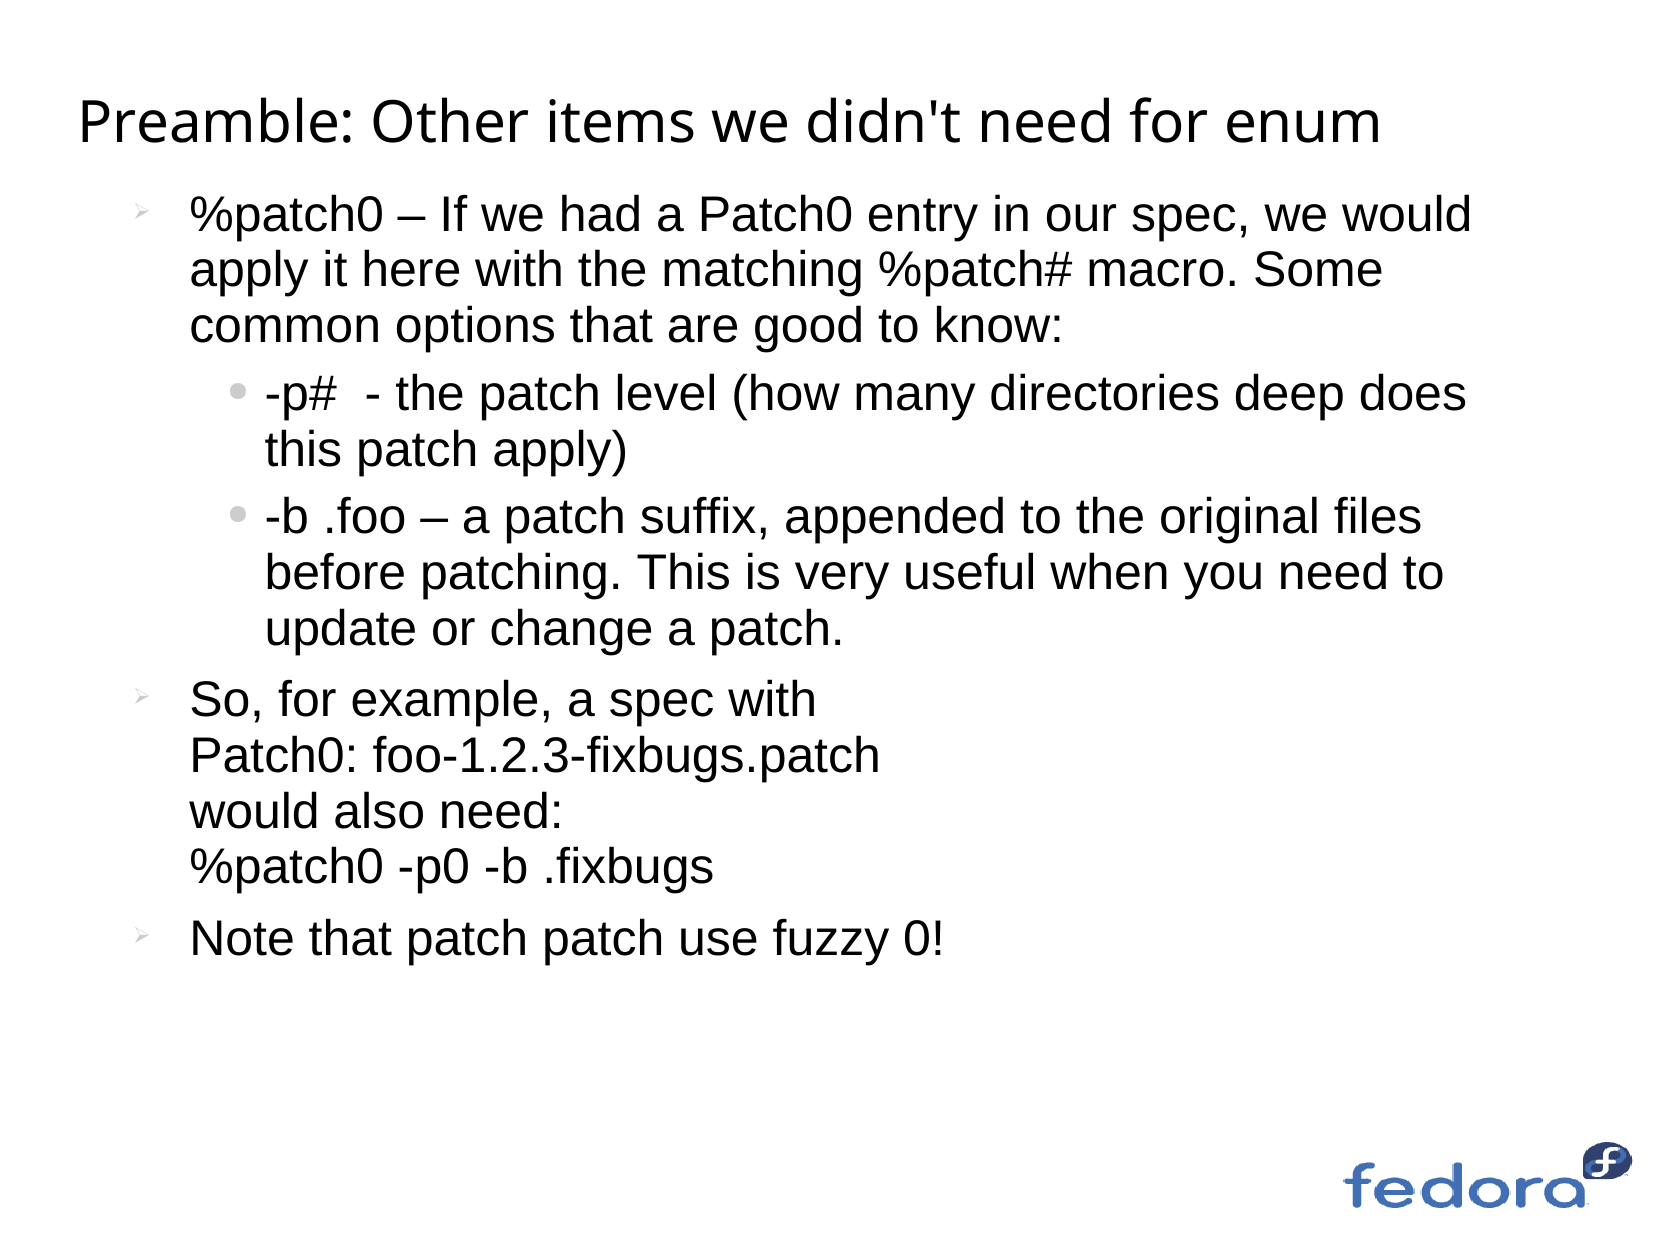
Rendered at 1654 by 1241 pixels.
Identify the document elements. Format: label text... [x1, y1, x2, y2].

list %patch0 – If we had a Patch0 entry in our spec, we would apply it here with the matching %patch# macro. Some common options that are good to know: -p# - the patch level (how many directories deep does this patch apply) -b .foo – a patch suffix, appended to the original files before patching. This is very useful when you need to update or change a patch. So, for example, a spec with Patch0: foo-1.2.3-fixbugs.patch would also need: %patch0 -p0 -b .fixbugs Note that patch patch use fuzzy 0! [77, 185, 1500, 1095]
title Preamble: Other items we didn't need for enum [77, 61, 1509, 180]
picture [1332, 1124, 1651, 1227]
